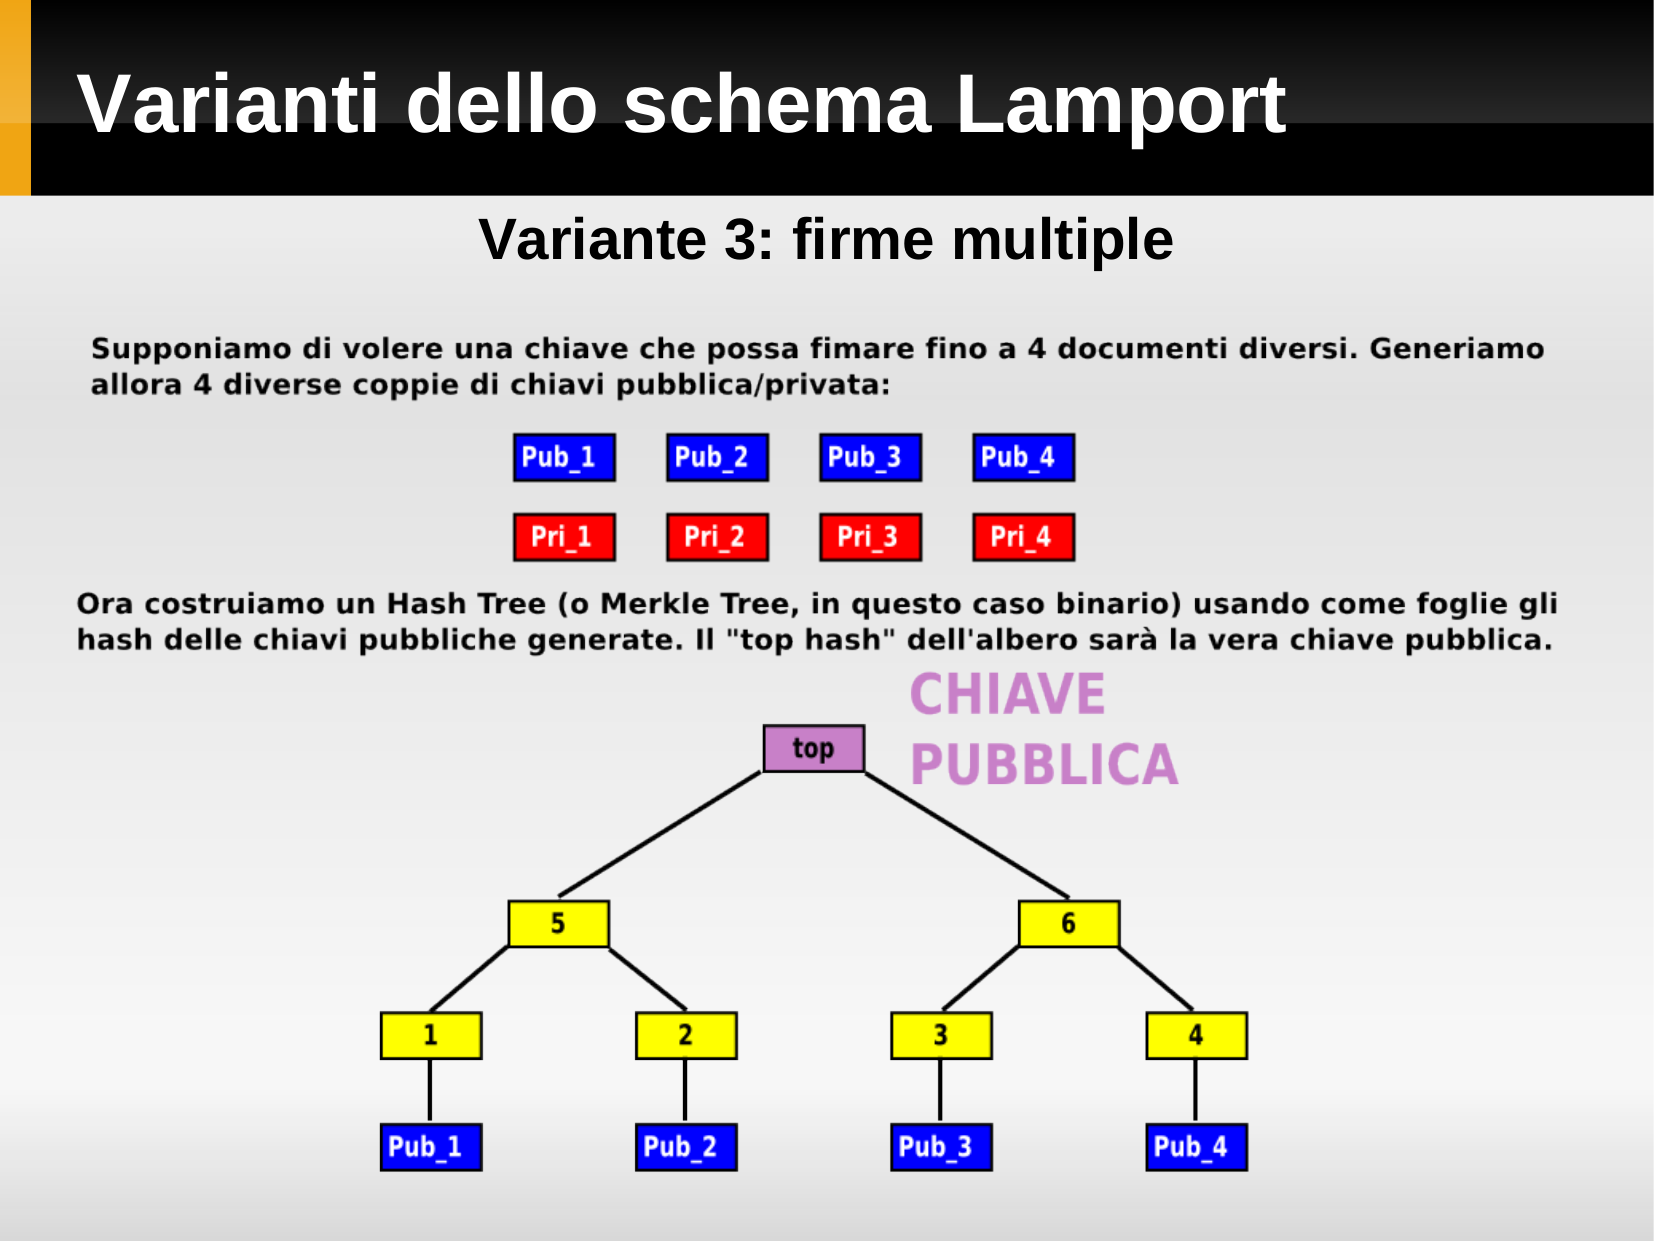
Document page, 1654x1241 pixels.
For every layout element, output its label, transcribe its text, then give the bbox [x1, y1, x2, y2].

picture [0, 0, 1654, 1241]
title Varianti dello schema Lamport [76, 7, 1565, 200]
subtitle Variante 3: firme multiple [82, 206, 1571, 295]
